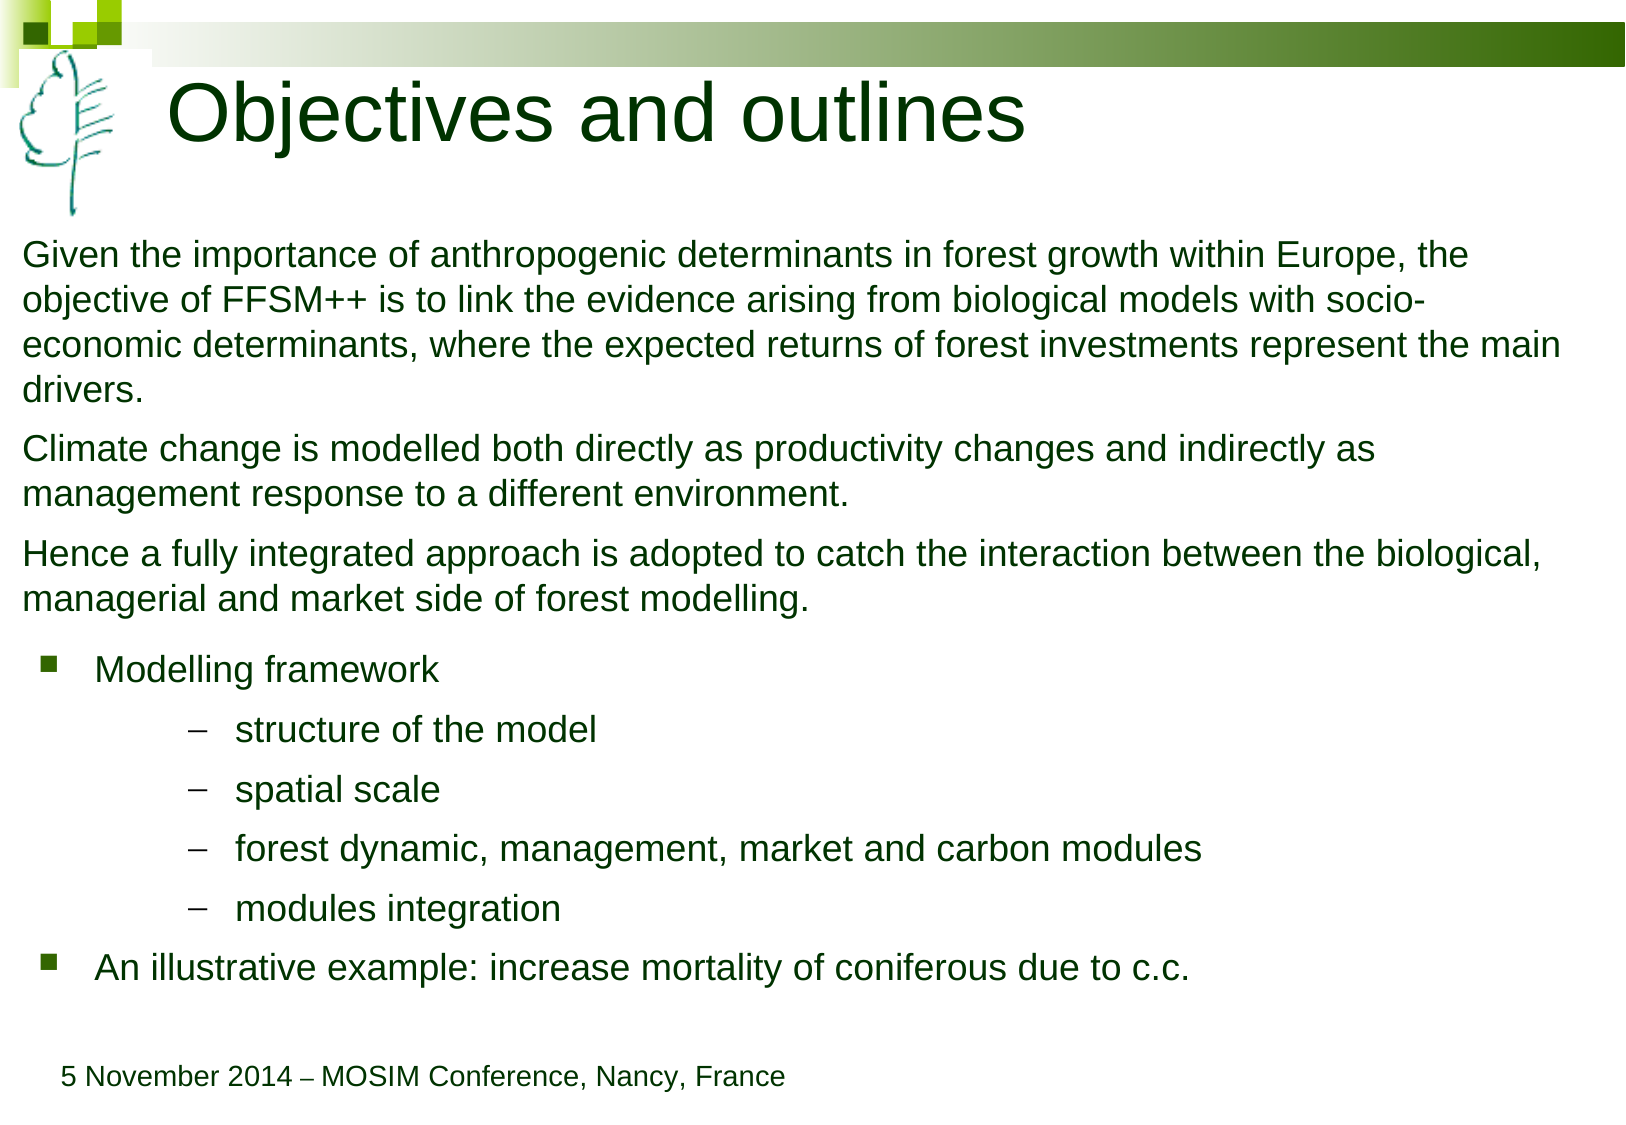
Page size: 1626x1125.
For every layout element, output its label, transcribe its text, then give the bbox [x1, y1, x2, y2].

title Objectives and outlines [152, 49, 1626, 166]
text_box Given the importance of anthropogenic determinants in forest growth within Europe, the objective of FFSM++ is to link the evidence arising from biological models with socio-economic determinants, where the expected returns of forest investments represent the main drivers. Climate change is modelled both directly as productivity changes and indirectly as management response to a different environment. Hence a fully integrated approach is adopted to catch the interaction between the biological, managerial and market side of forest modelling. [7, 222, 1595, 626]
list Modelling framework structure of the model spatial scale forest dynamic, management, market and carbon modules modules integration An illustrative example: increase mortality of coniferous due to c.c. [23, 637, 1571, 996]
picture [19, 49, 152, 220]
